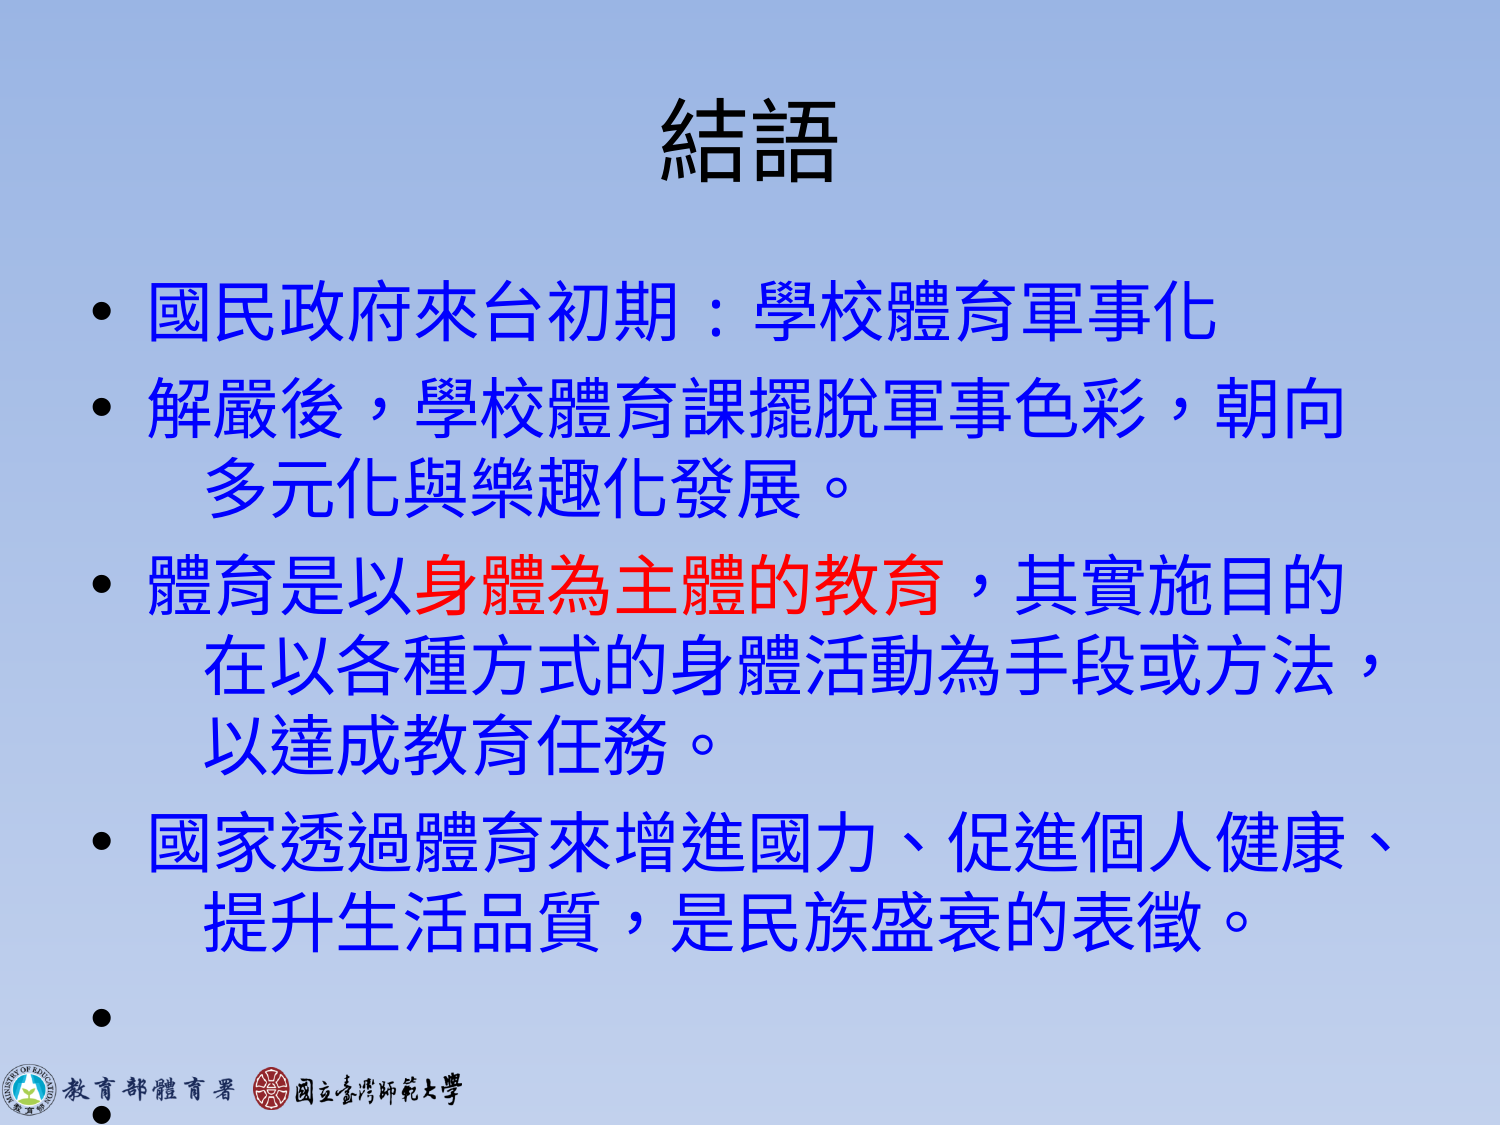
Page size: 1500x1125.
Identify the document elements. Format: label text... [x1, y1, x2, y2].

list 國民政府來台初期:學校體育軍事化 解嚴後，學校體育課擺脫軍事色彩，朝向多元化與樂趣化發展。 體育是以身體為主體的教育，其實施目的在以各種方式的身體活動為手段或方法，以達成教育任務。 國家透過體育來增進國力、促進個人健康、提升生活品質，是民族盛衰的表徵。 [75, 262, 1426, 1005]
title 結語 [75, 45, 1426, 233]
